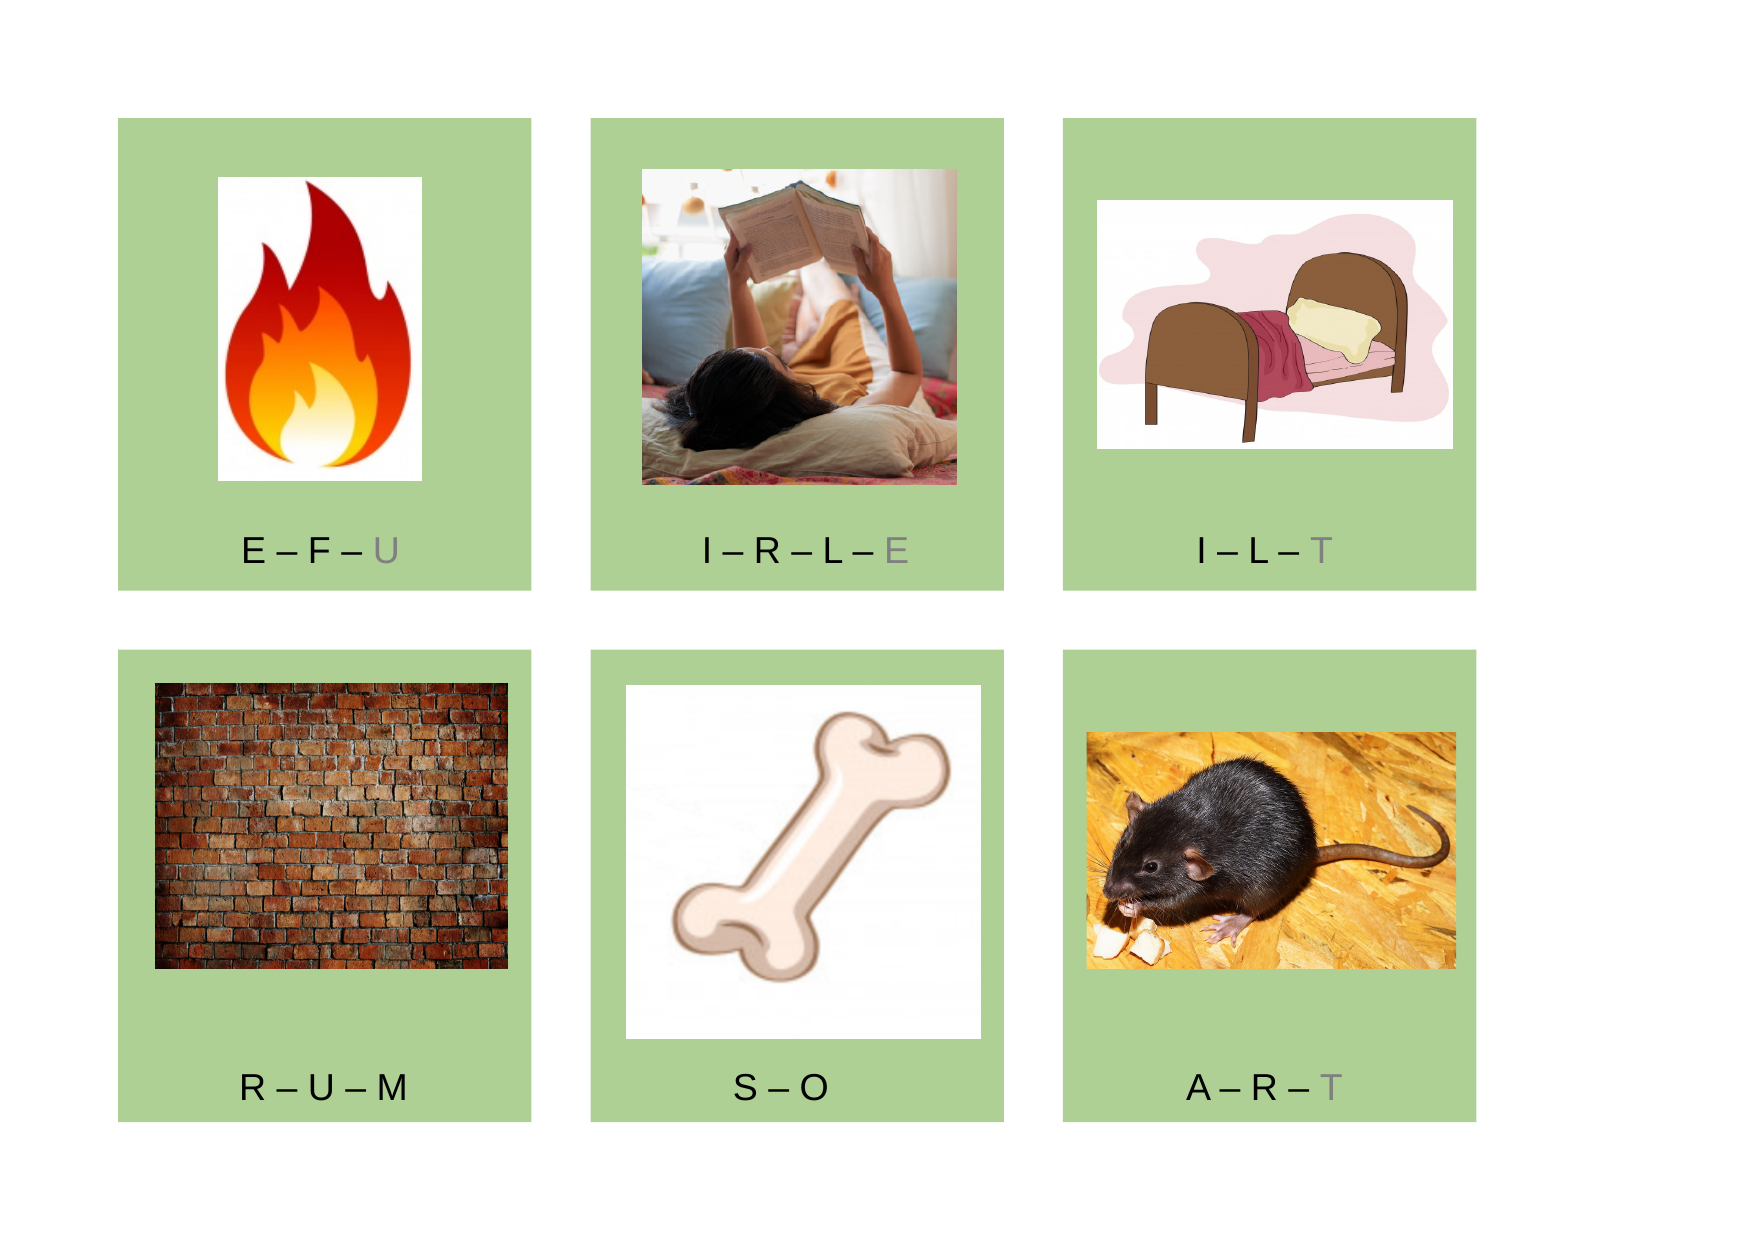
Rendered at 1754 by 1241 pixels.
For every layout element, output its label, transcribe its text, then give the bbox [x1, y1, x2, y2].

text_box [590, 649, 1004, 1123]
picture [1086, 732, 1457, 969]
text_box [590, 118, 1004, 591]
picture [218, 177, 422, 481]
text_box [118, 118, 532, 591]
text_box [118, 649, 532, 1123]
text_box I – R – L – E [687, 521, 935, 579]
text_box [1062, 649, 1477, 1123]
text_box [1062, 118, 1477, 591]
picture [642, 169, 957, 485]
text_box S – O [718, 1059, 917, 1117]
picture [155, 683, 508, 969]
text_box E – F – U [226, 521, 426, 579]
text_box A – R – T [1171, 1059, 1371, 1117]
text_box I – L – T [1181, 521, 1381, 579]
picture [1097, 200, 1453, 449]
picture [626, 685, 981, 1039]
text_box R – U – M [224, 1059, 434, 1117]
